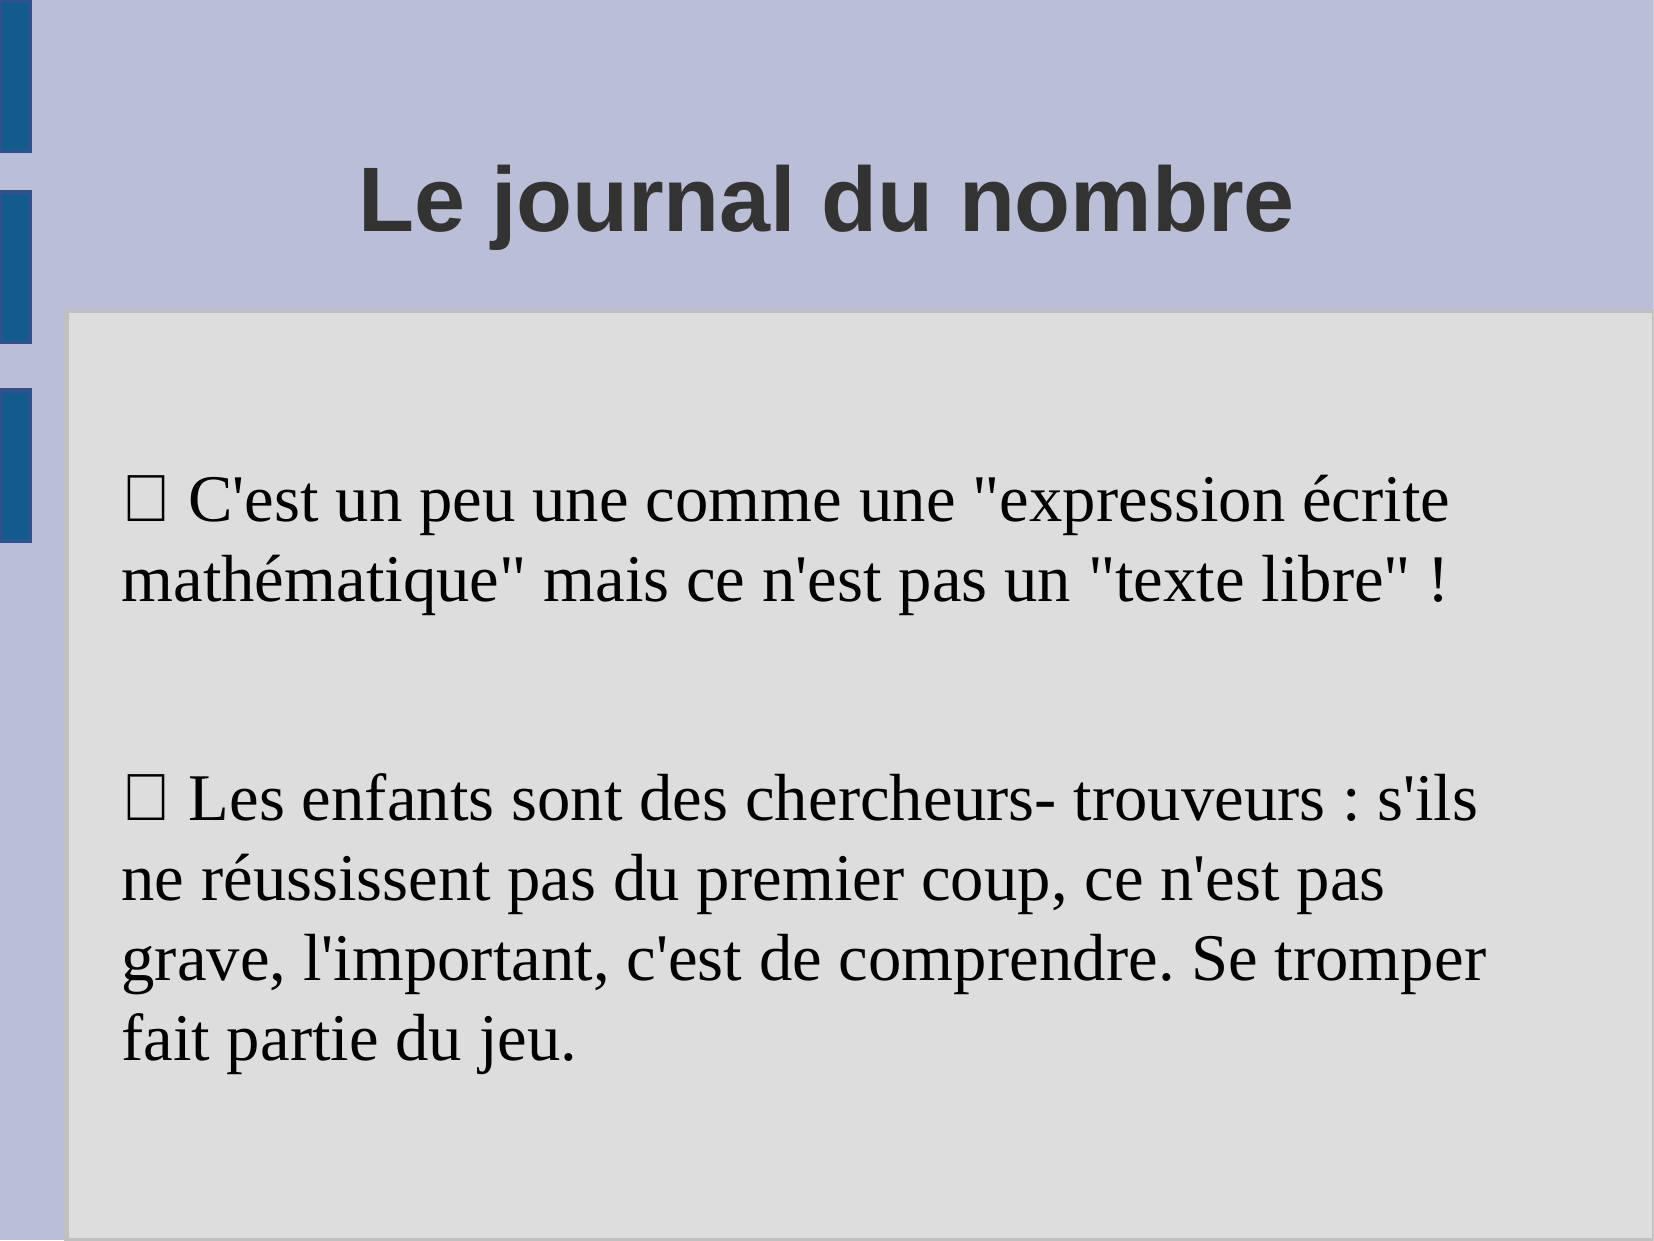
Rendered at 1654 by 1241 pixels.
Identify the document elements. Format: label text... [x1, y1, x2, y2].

title Le journal du nombre [121, 91, 1534, 299]
list  C'est un peu une comme une "expression écrite mathématique" mais ce n'est pas un "texte libre" !  Les enfants sont des chercheurs- trouveurs : s'ils ne réussissent pas du premier coup, ce n'est pas grave, l'important, c'est de comprendre. Se tromper fait partie du jeu. [121, 344, 1534, 1131]
